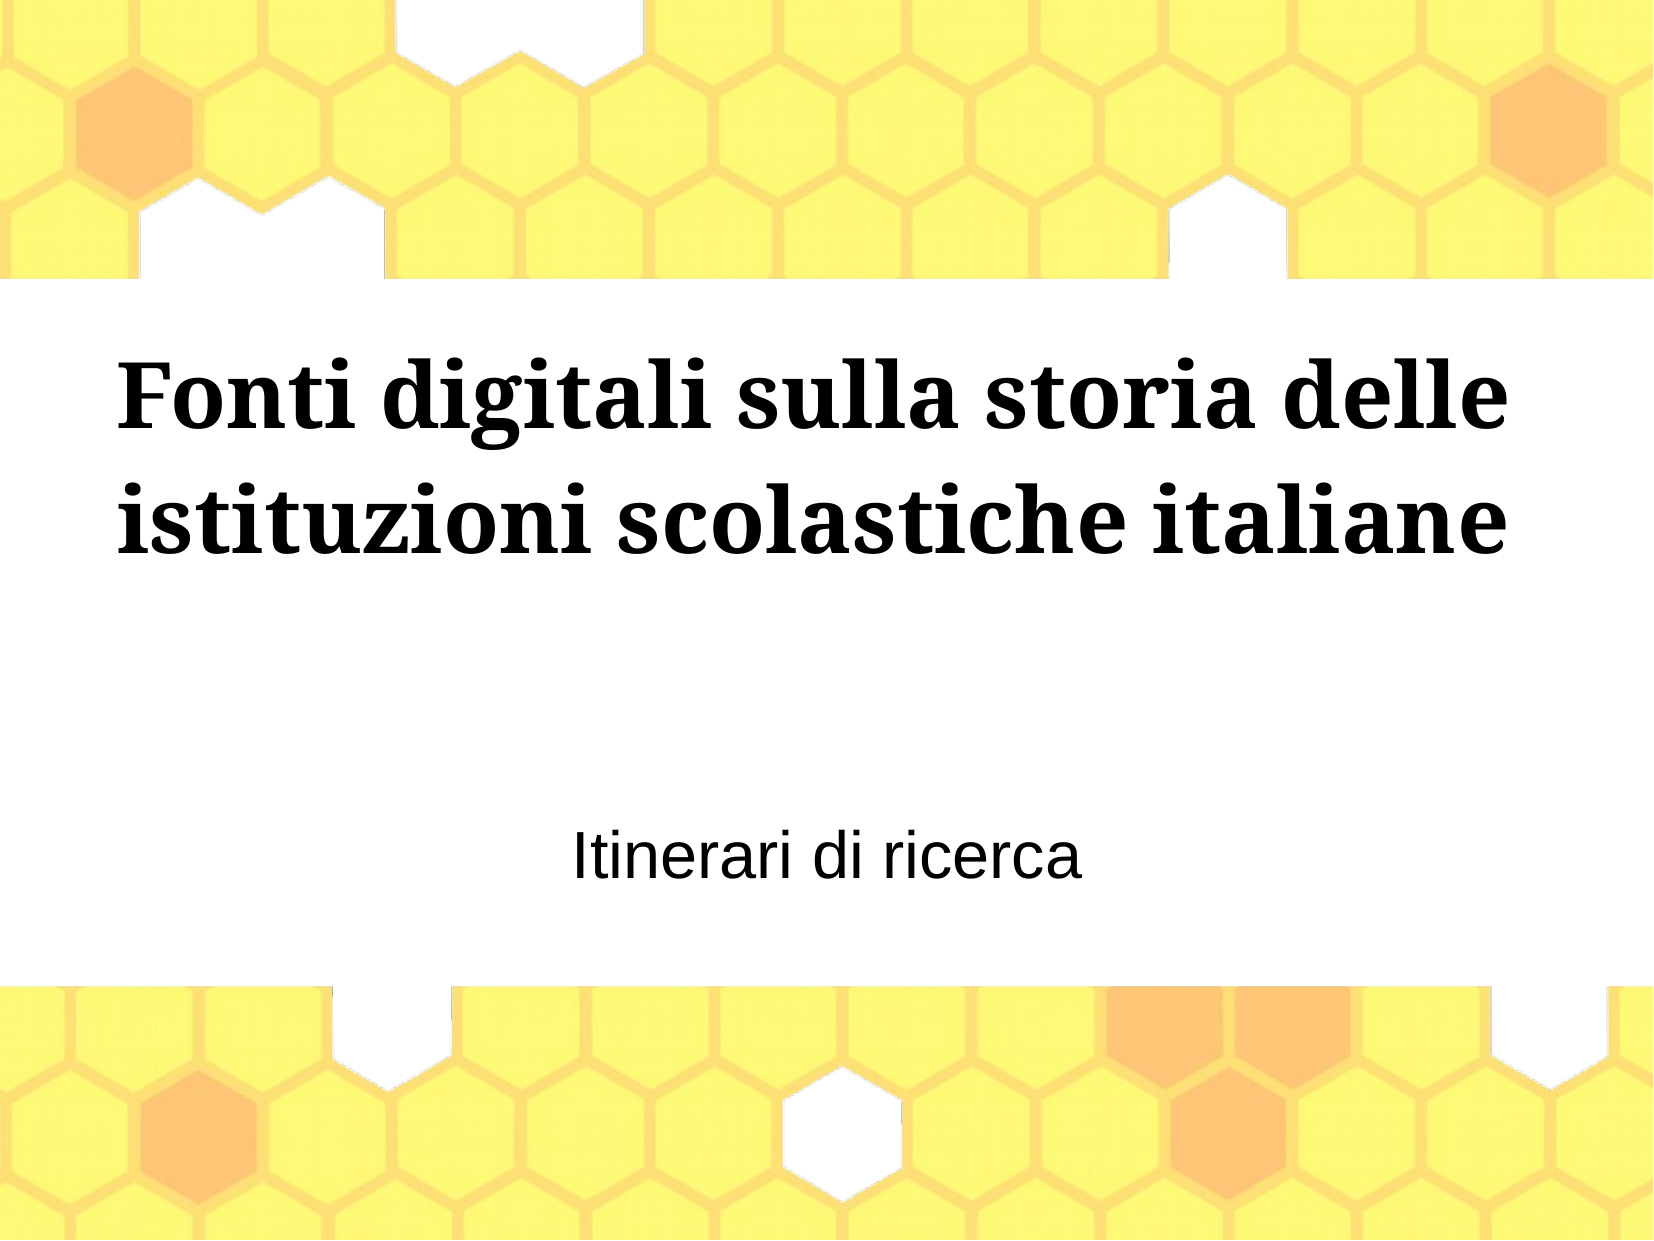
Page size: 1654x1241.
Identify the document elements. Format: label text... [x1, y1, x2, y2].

picture [0, 986, 1654, 1240]
picture [0, 0, 1654, 279]
subtitle Itinerari di ricerca [83, 760, 1572, 950]
title Fonti digitali sulla storia delle istituzioni scolastiche italiane [70, 322, 1559, 589]
